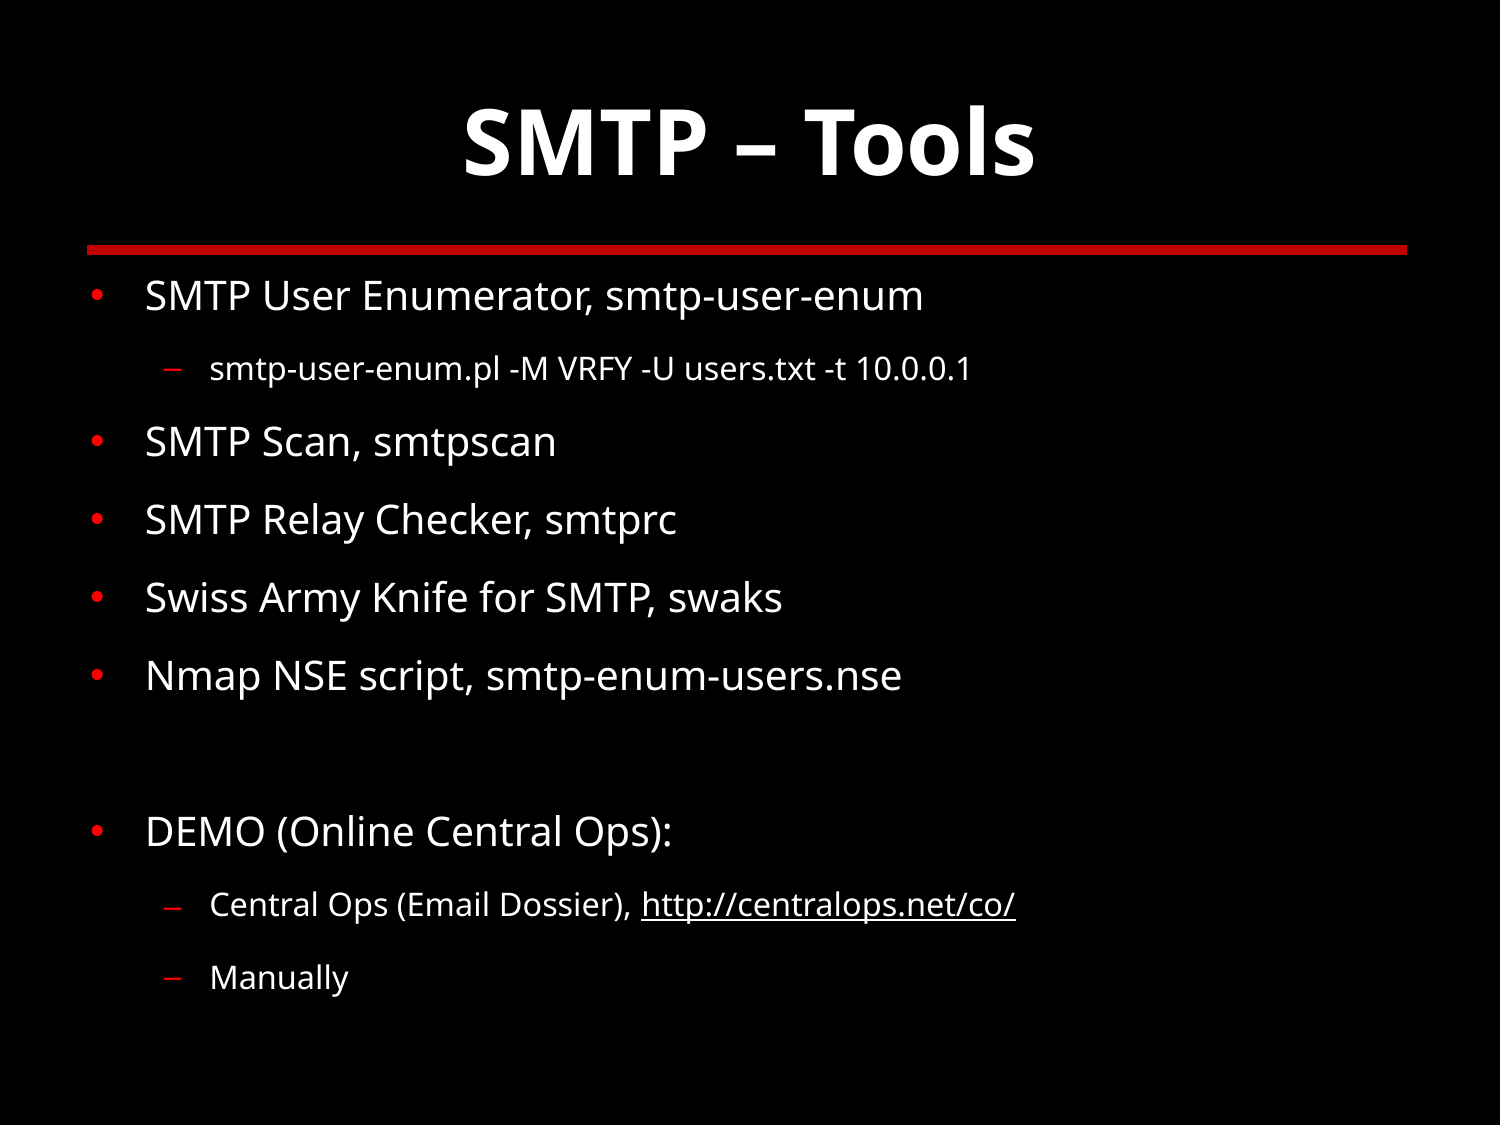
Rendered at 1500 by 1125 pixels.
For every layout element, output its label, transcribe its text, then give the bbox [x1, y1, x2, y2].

list SMTP User Enumerator, smtp-user-enum smtp-user-enum.pl -M VRFY -U users.txt -t 10.0.0.1 SMTP Scan, smtpscan SMTP Relay Checker, smtprc Swiss Army Knife for SMTP, swaks Nmap NSE script, smtp-enum-users.nse DEMO (Online Central Ops): Central Ops (Email Dossier), http://centralops.net/co/ Manually [75, 262, 1425, 1005]
title SMTP – Tools [75, 45, 1425, 233]
